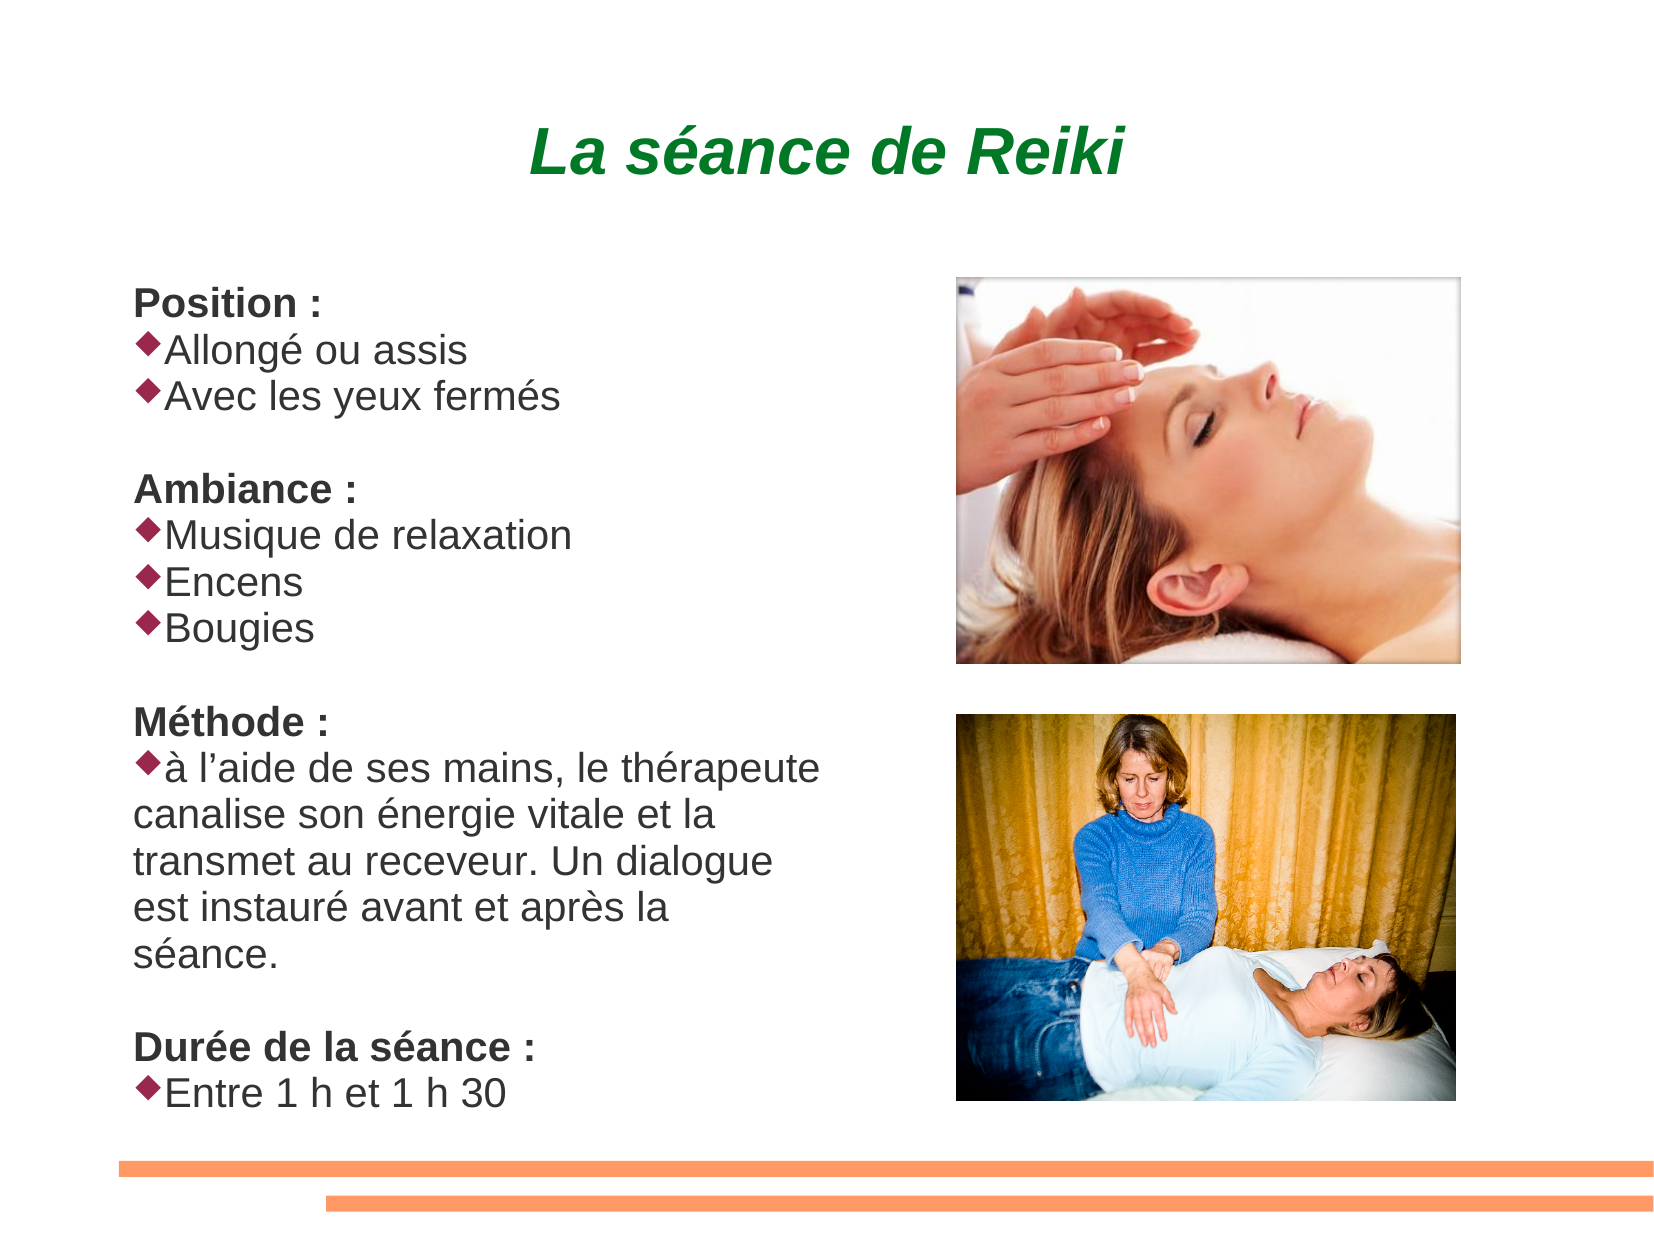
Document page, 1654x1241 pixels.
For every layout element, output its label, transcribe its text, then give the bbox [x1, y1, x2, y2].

picture [956, 277, 1461, 664]
text_box Position : Allongé ou assis Avec les yeux fermés Ambiance : Musique de relaxation Encens Bougies Méthode : à l’aide de ses mains, le thérapeute canalise son énergie vitale et la transmet au receveur. Un dialogue est instauré avant et après la séance. Durée de la séance : Entre 1 h et 1 h 30 [121, 277, 824, 1133]
text_box La séance de Reiki [121, 46, 1534, 254]
picture [956, 714, 1456, 1101]
